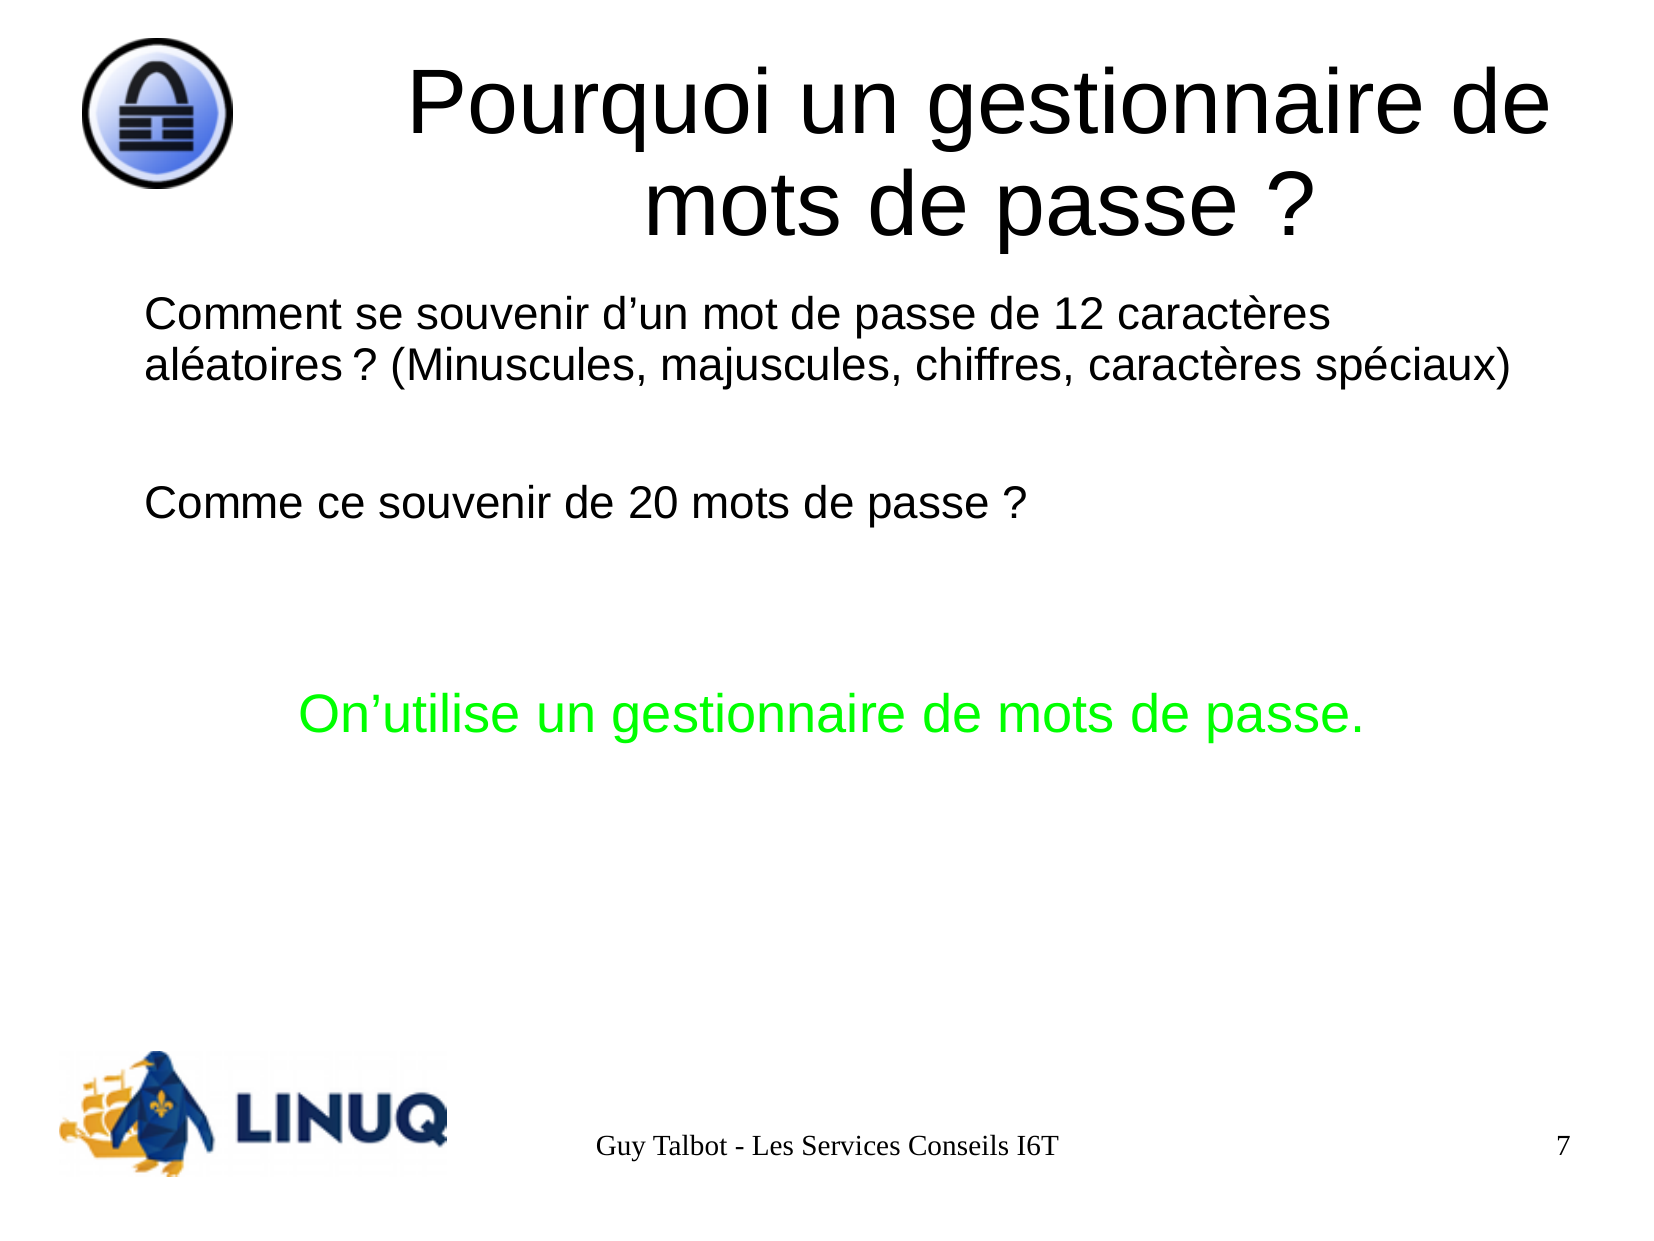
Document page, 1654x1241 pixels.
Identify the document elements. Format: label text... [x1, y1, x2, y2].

title Pourquoi un gestionnaire de mots de passe ? [389, 0, 1571, 307]
text_box Comment se souvenir d’un mot de passe de 12 caractères aléatoires ? (Minuscules, majuscules, chiffres, caractères spéciaux) Comme ce souvenir de 20 mots de passe ? On’utilise un gestionnaire de mots de passe. [129, 280, 1536, 1082]
picture [59, 1051, 447, 1177]
picture [82, 38, 233, 189]
